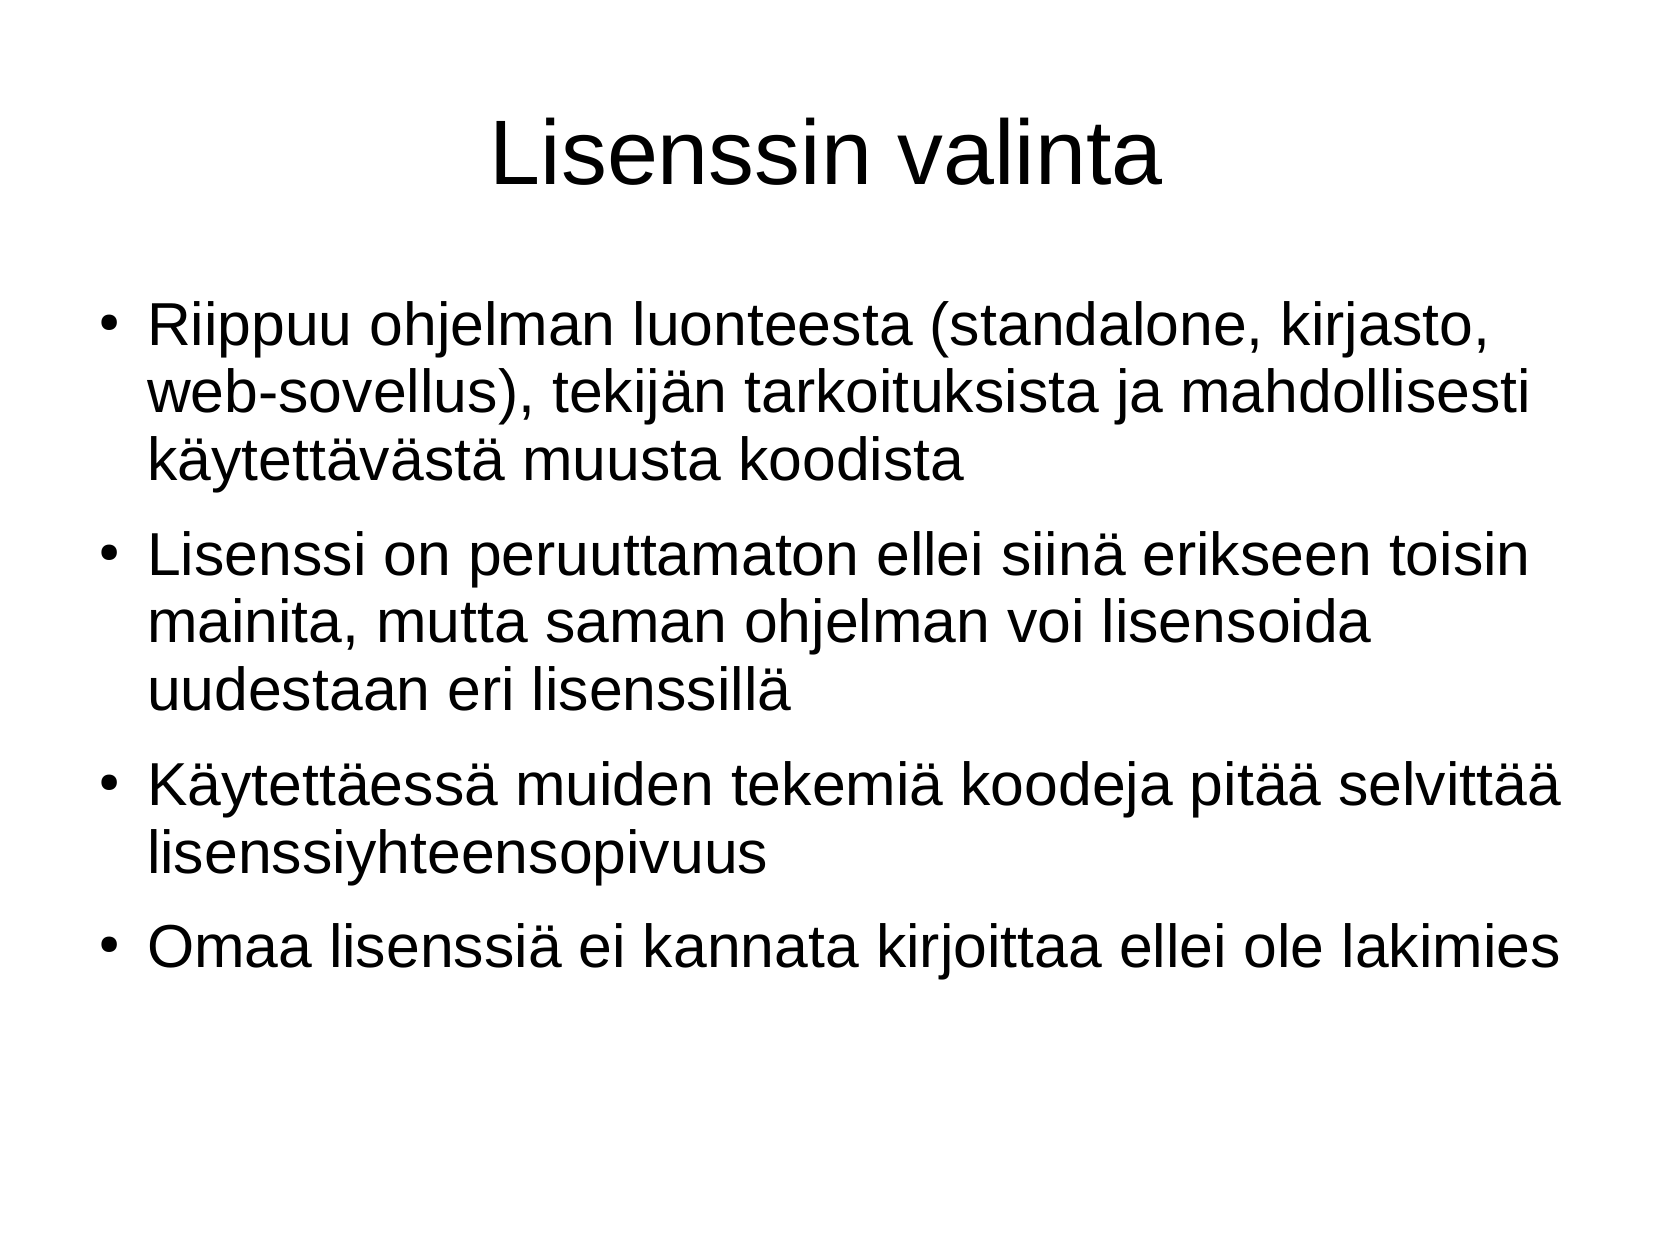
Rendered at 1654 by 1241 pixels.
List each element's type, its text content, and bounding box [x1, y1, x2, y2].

title Lisenssin valinta [82, 49, 1571, 257]
list Riippuu ohjelman luonteesta (standalone, kirjasto, web-sovellus), tekijän tarkoituksista ja mahdollisesti käytettävästä muusta koodista Lisenssi on peruuttamaton ellei siinä erikseen toisin mainita, mutta saman ohjelman voi lisensoida uudestaan eri lisenssillä Käytettäessä muiden tekemiä koodeja pitää selvittää lisenssiyhteensopivuus Omaa lisenssiä ei kannata kirjoittaa ellei ole lakimies [82, 290, 1571, 1010]
